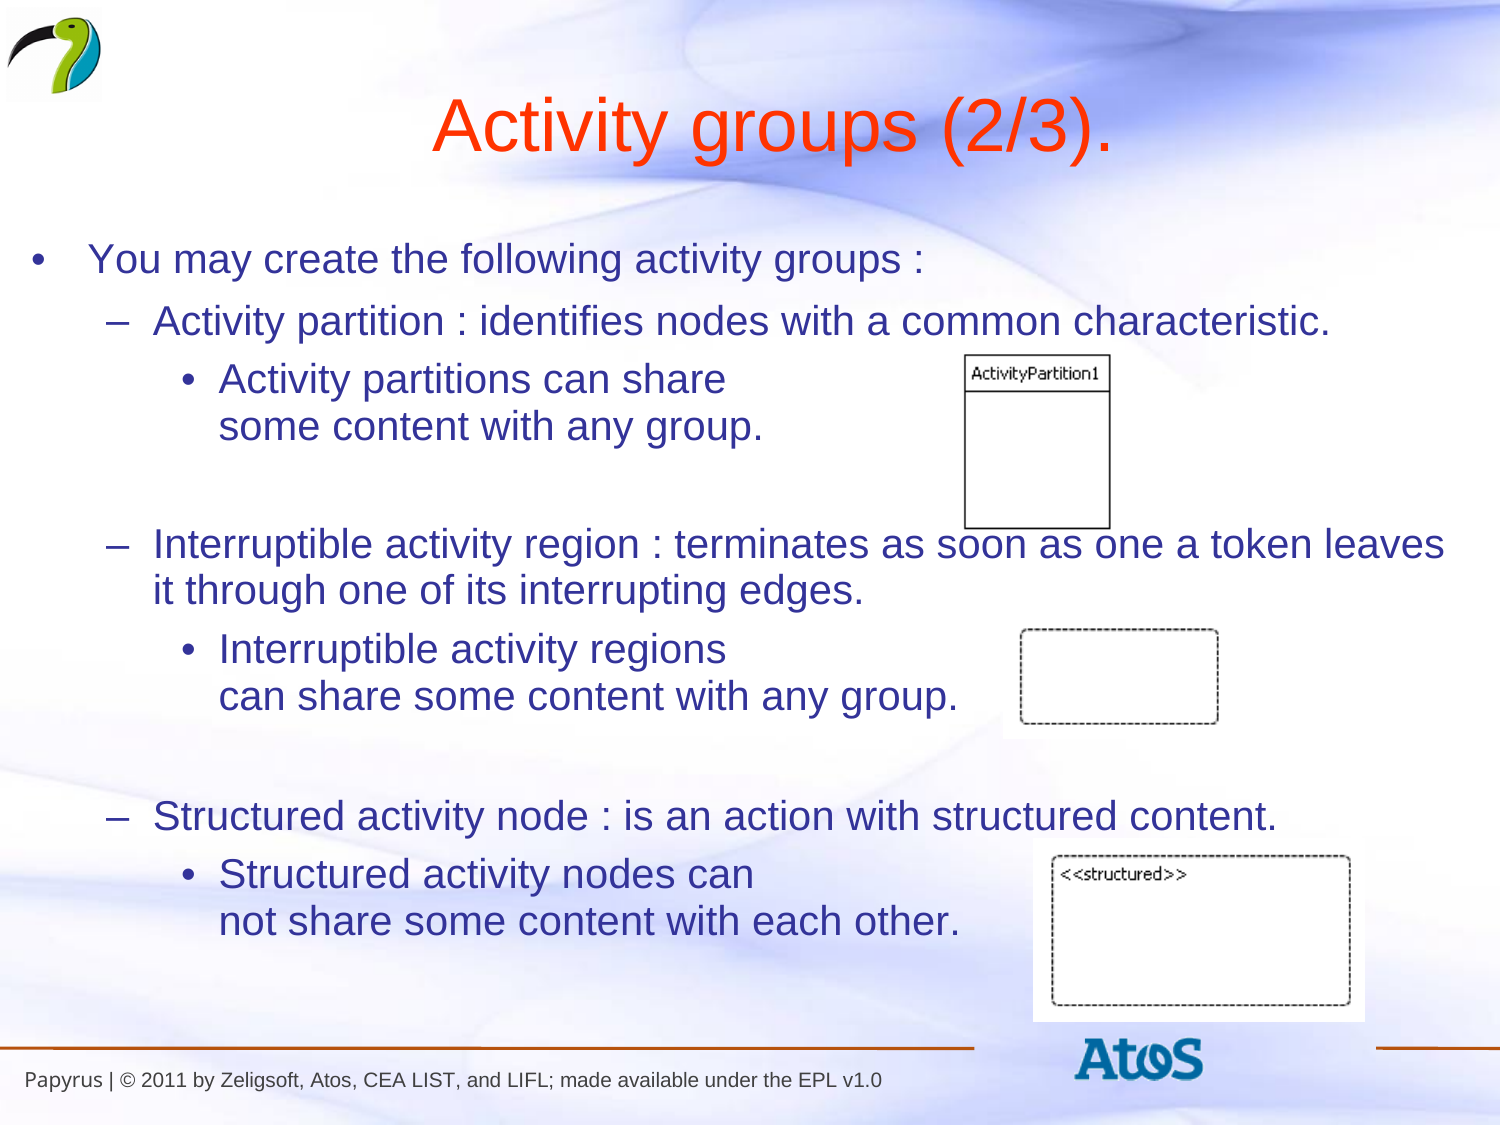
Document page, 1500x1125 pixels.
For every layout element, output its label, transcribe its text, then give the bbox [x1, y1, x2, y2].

title Activity groups (2/3). [283, 72, 1264, 178]
list You may create the following activity groups : Activity partition : identifies nodes with a common characteristic. Activity partitions can share some content with any group. Interruptible activity region : terminates as soon as one a token leaves it through one of its interrupting edges. Interruptible activity regions can share some content with any group. Structured activity node : is an action with structured content. Structured activity nodes can not share some content with each other. [31, 236, 1469, 960]
picture [0, 0, 1500, 1125]
